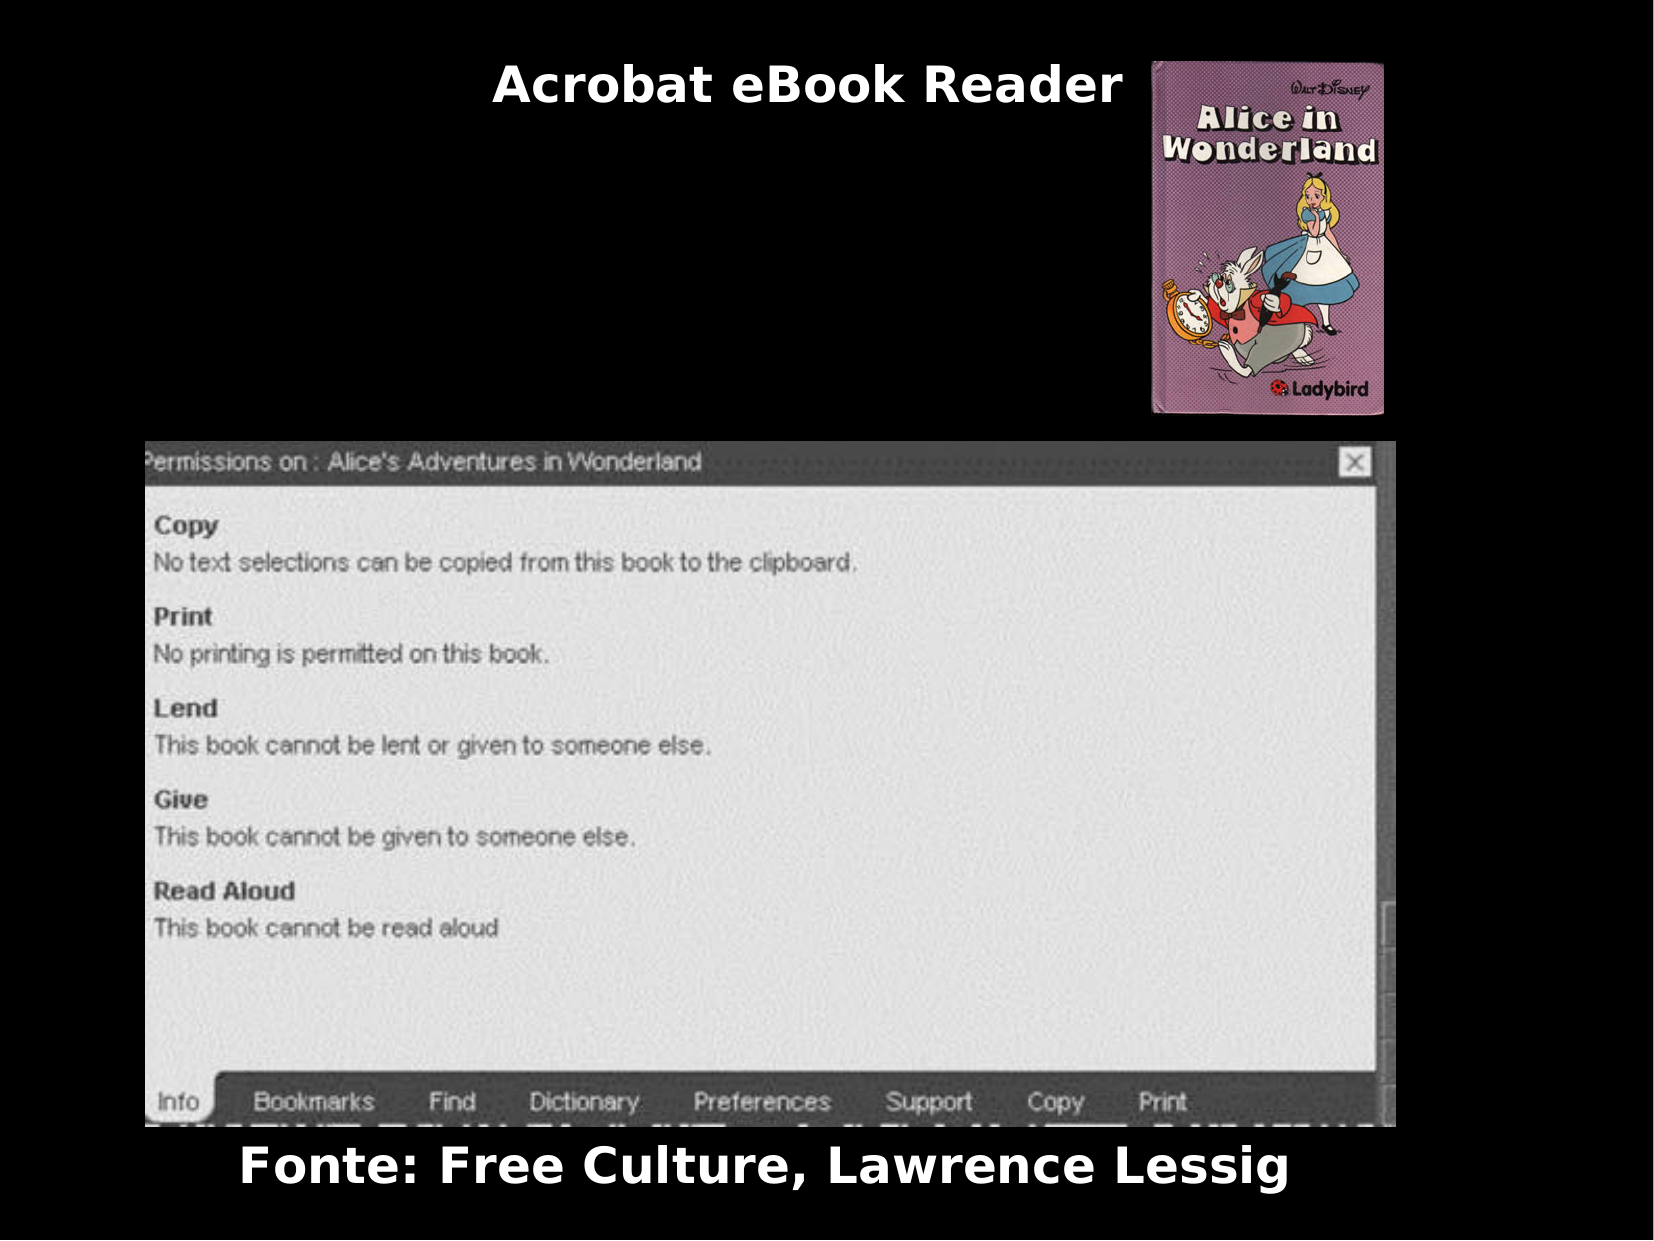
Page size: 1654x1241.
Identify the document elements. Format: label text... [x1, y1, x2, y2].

text_box Acrobat eBook Reader [492, 56, 1126, 116]
text_box Fonte: Free Culture, Lawrence Lessig [238, 1136, 1296, 1197]
picture [1151, 61, 1384, 416]
picture [145, 441, 1396, 1127]
